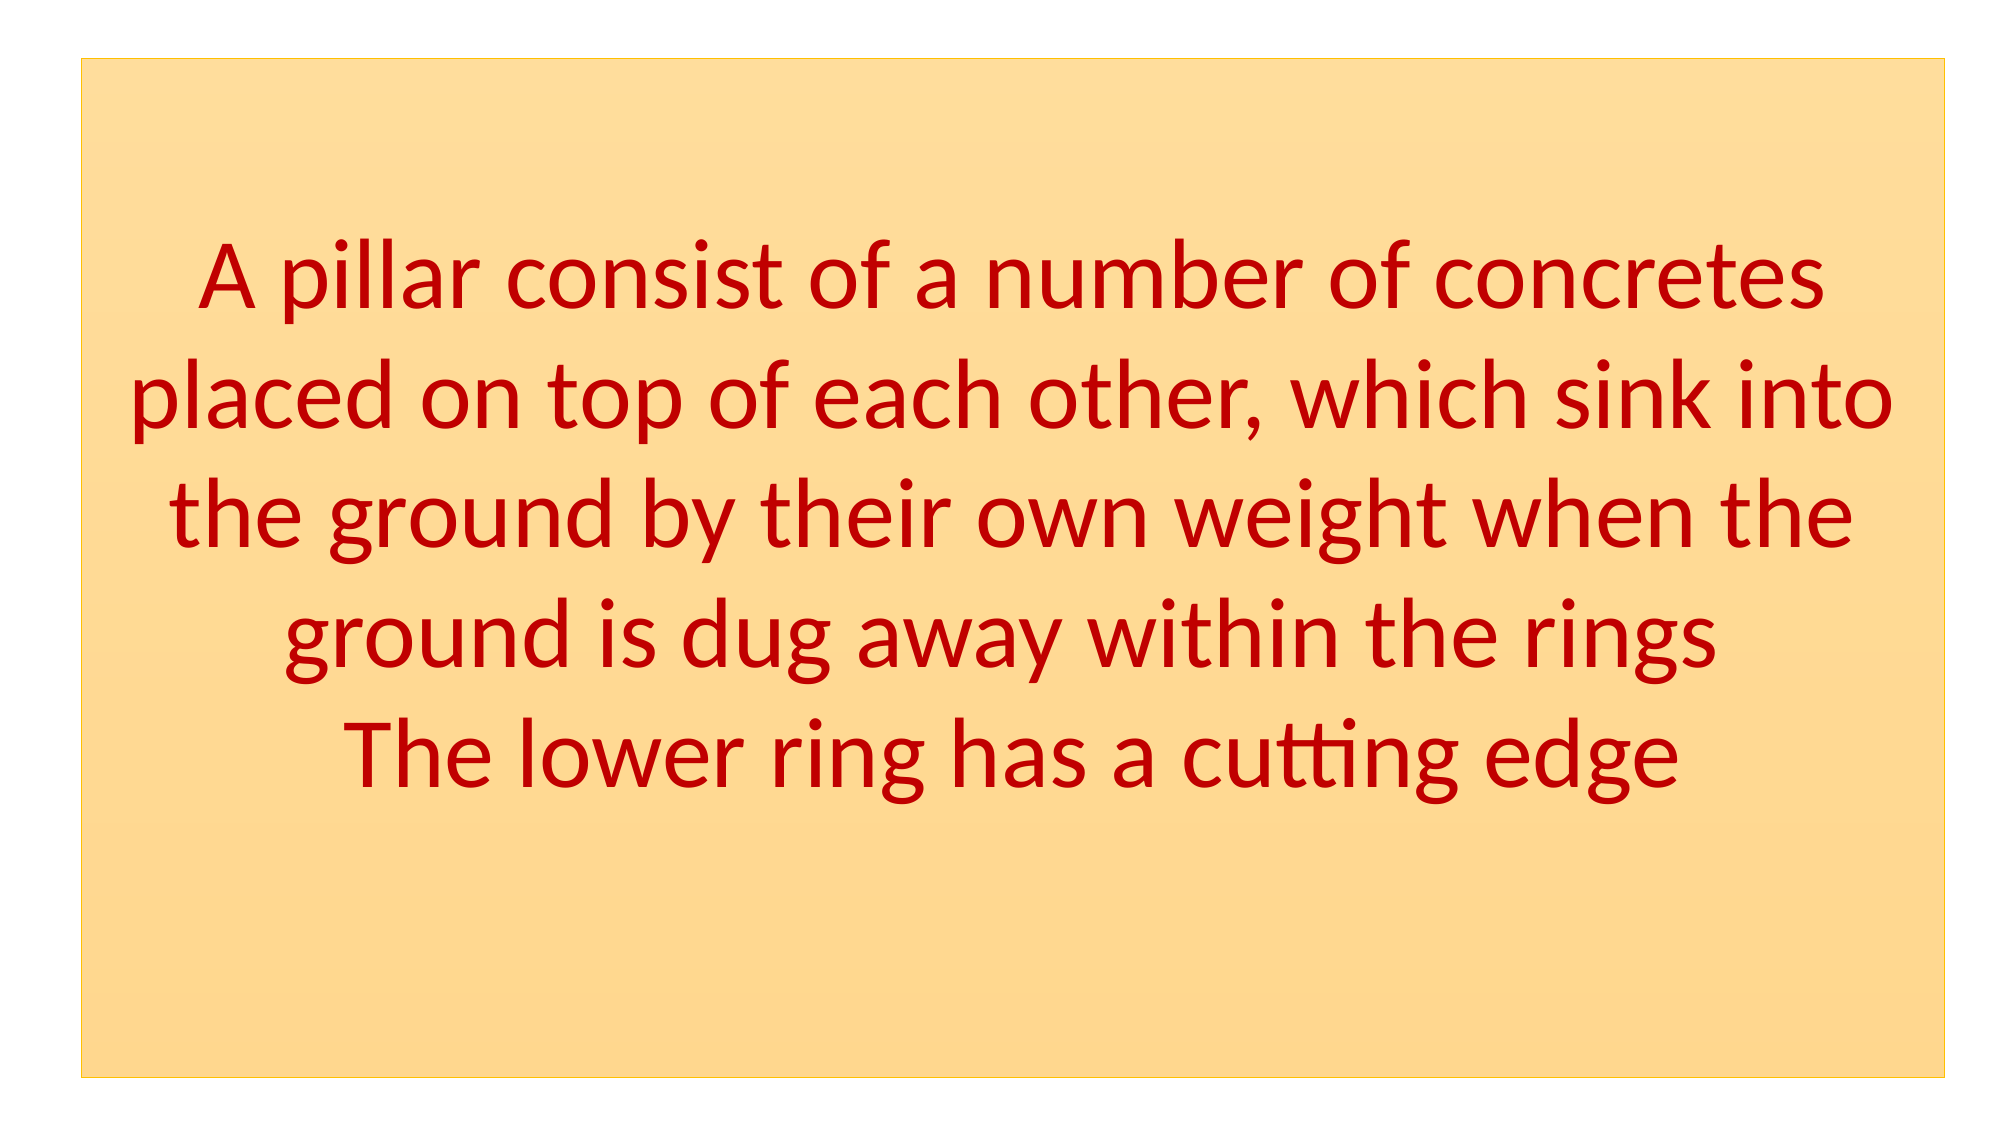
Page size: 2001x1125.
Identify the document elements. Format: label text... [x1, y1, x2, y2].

text_box A pillar consist of a number of concretes placed on top of each other, which sink into the ground by their own weight when the ground is dug away within the rings The lower ring has a cutting edge [82, 58, 1944, 1078]
